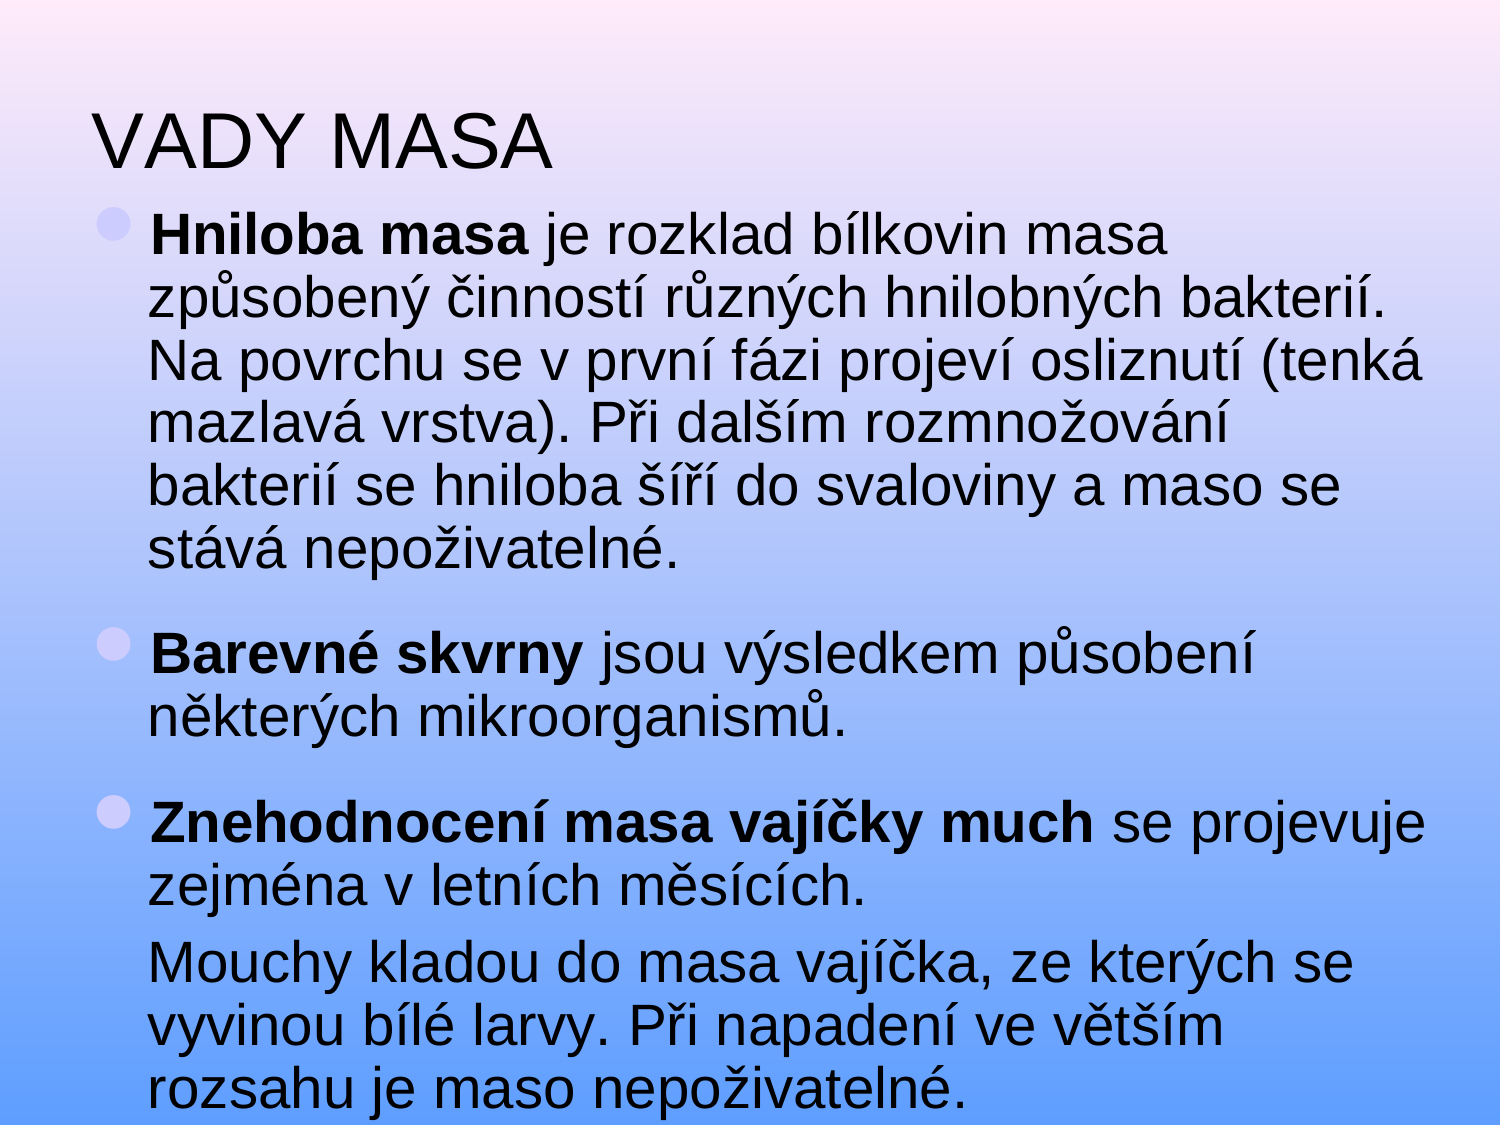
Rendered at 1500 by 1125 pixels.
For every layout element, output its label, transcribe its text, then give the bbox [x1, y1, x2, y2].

title VADY MASA [76, 42, 1427, 231]
list Hniloba masa je rozklad bílkovin masa způsobený činností různých hnilobných bakterií. Na povrchu se v první fázi projeví osliznutí (tenká mazlavá vrstva). Při dalším rozmnožování bakterií se hniloba šíří do svaloviny a maso se stává nepoživatelné. Barevné skvrny jsou výsledkem působení některých mikroorganismů. Znehodnocení masa vajíčky much se projevuje zejména v letních měsících. Mouchy kladou do masa vajíčka, ze kterých se vyvinou bílé larvy. Při napadení ve větším rozsahu je maso nepoživatelné. [76, 196, 1453, 1125]
